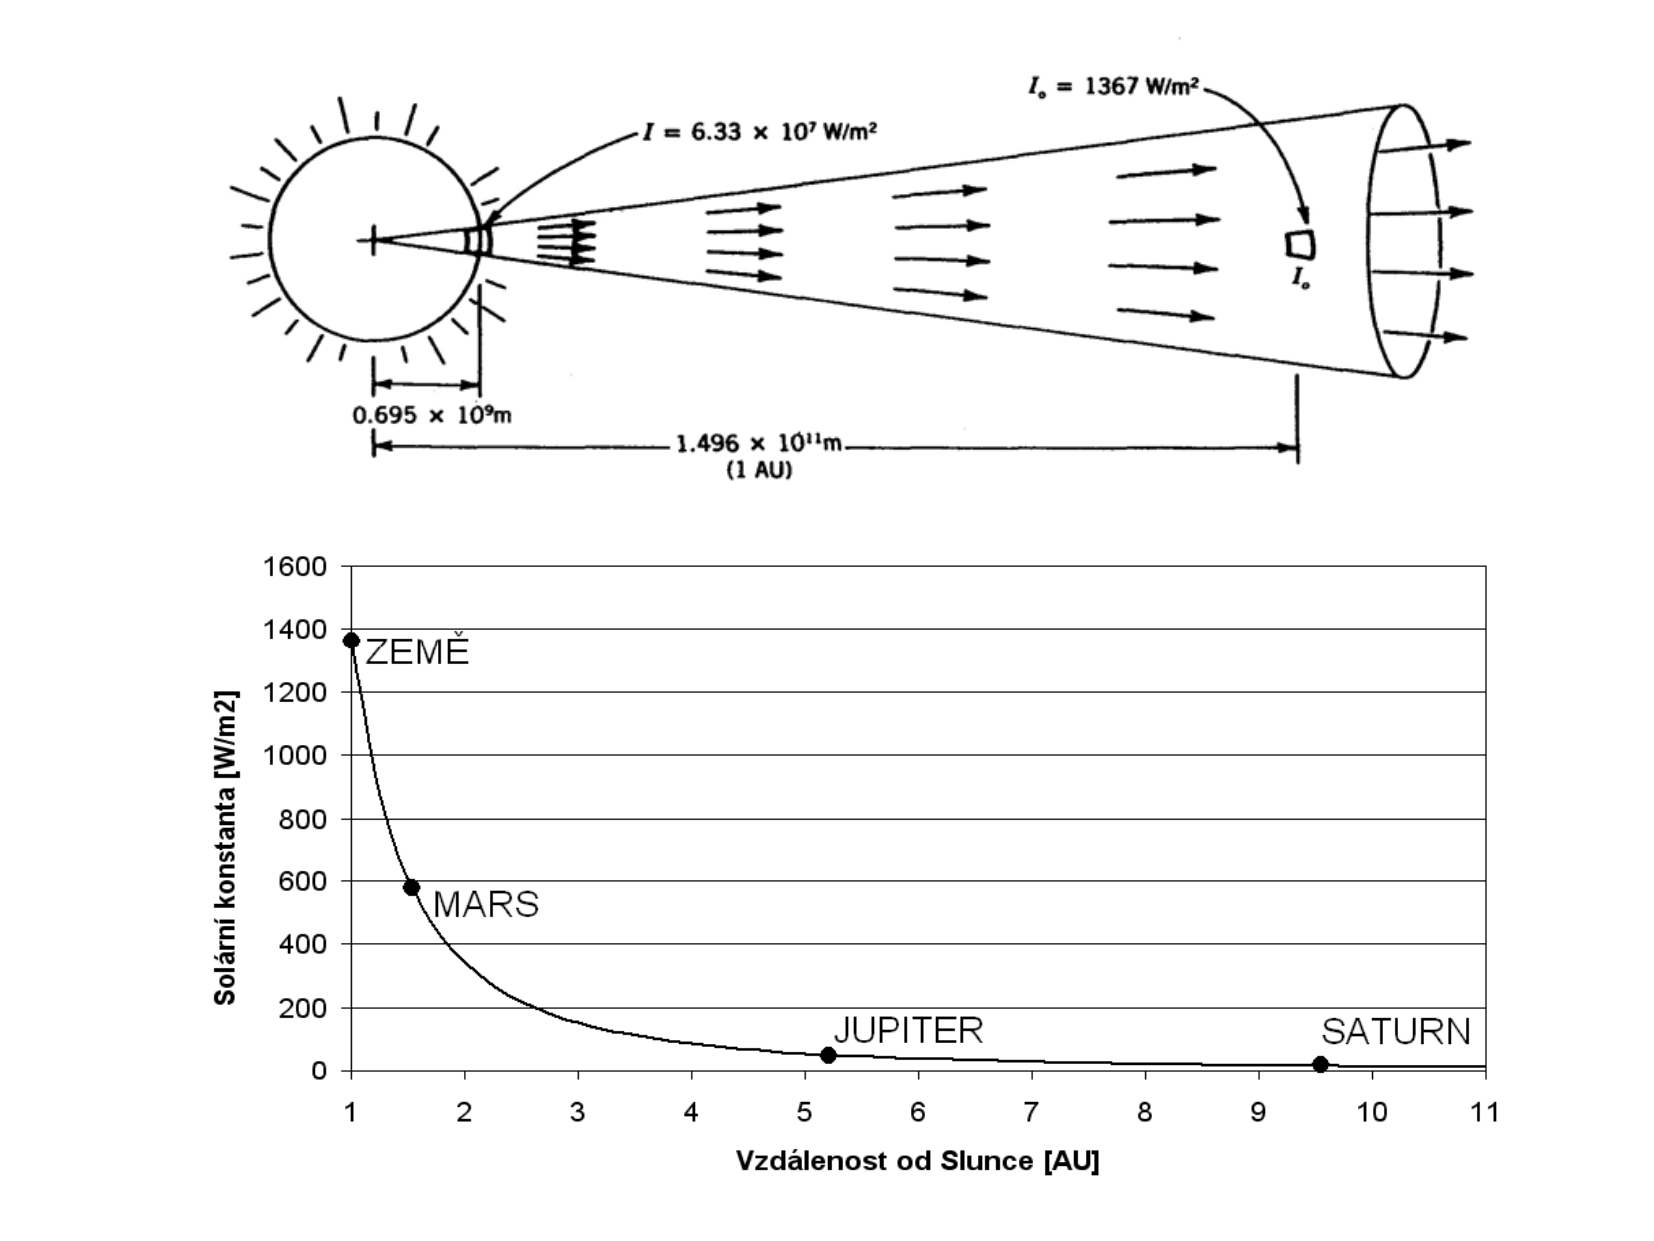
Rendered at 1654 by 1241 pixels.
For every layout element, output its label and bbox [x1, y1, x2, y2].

picture [206, 37, 1506, 502]
picture [206, 546, 1506, 1182]
